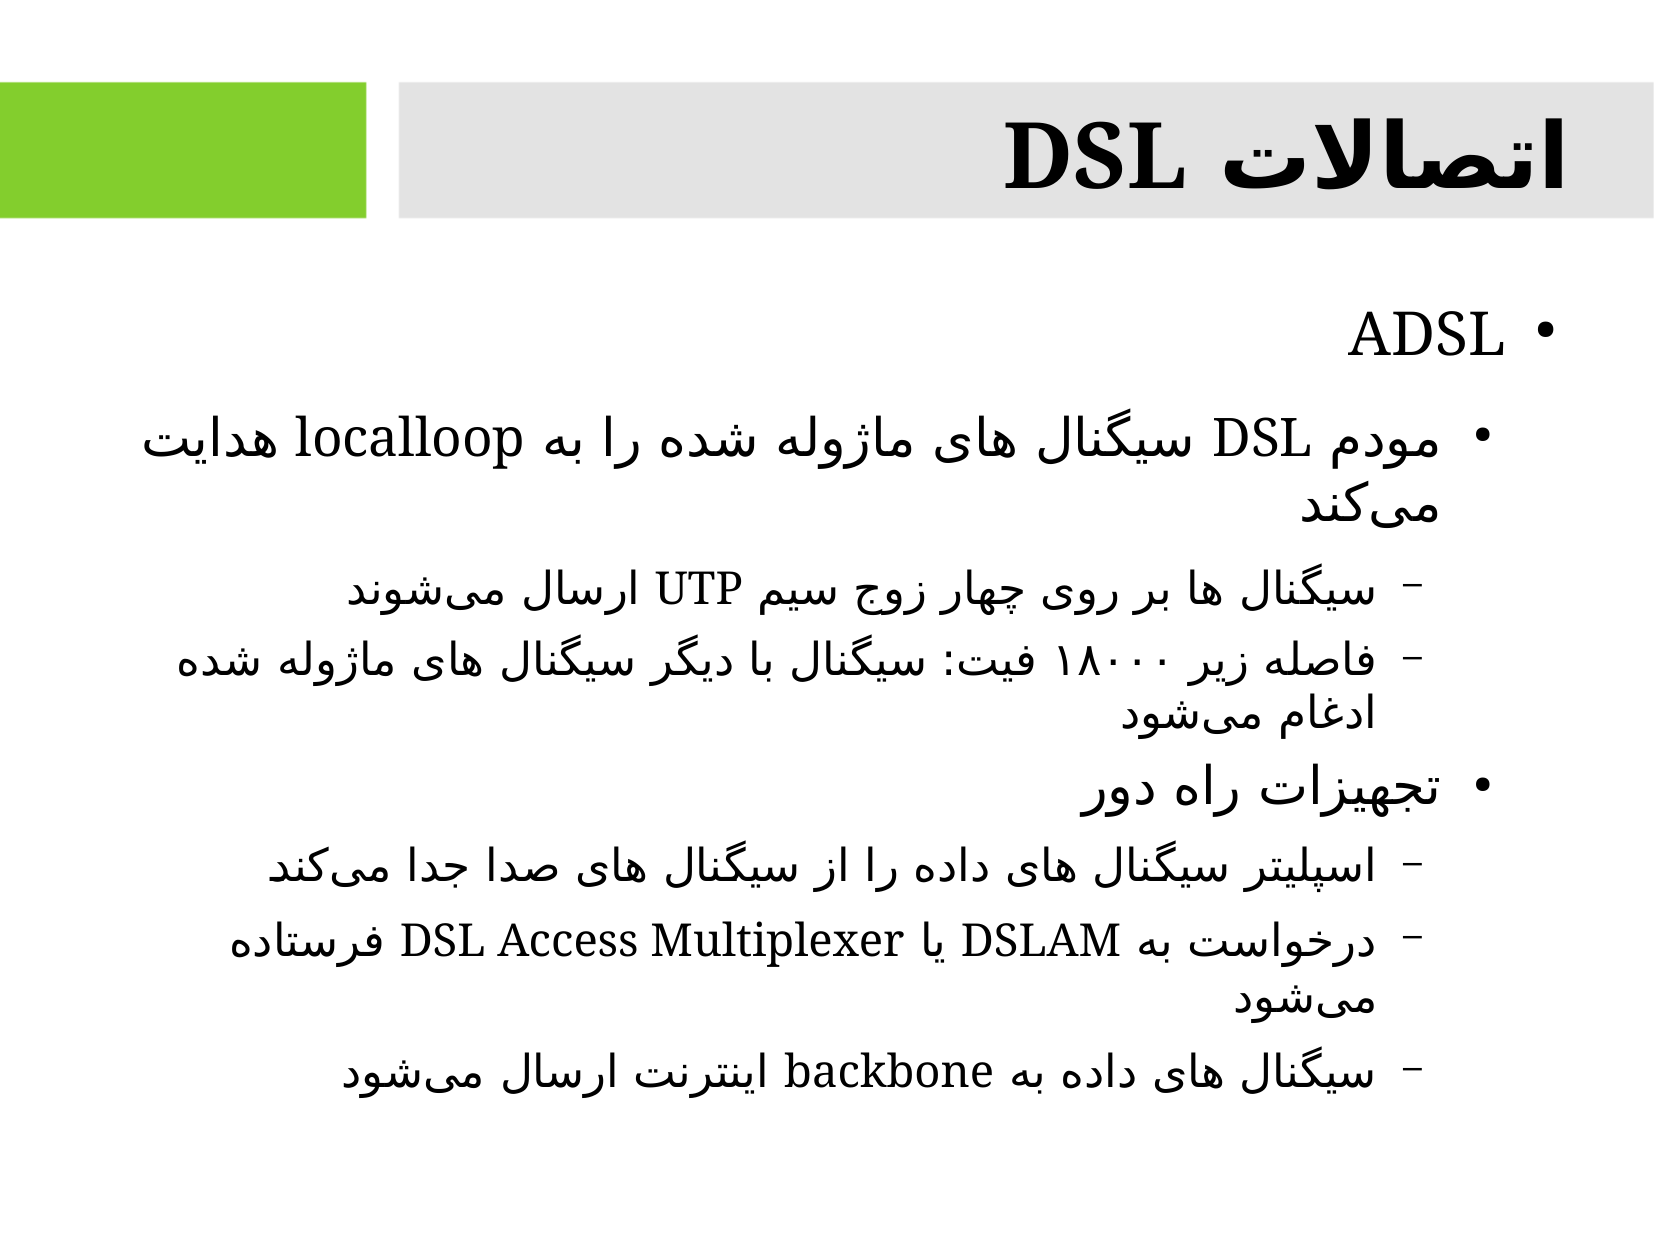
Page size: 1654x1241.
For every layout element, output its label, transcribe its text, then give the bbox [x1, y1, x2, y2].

title اتصالات DSL [82, 49, 1571, 257]
list ADSL مودم DSL سیگنال های ماژوله شده را به localloop هدایت می‌کند سیگنال ها بر روی چهار زوج سیم UTP ارسال می‌شوند فاصله زیر ۱۸۰۰۰ فیت: سیگنال با دیگر سیگنال های ماژوله شده ادغام می‌شود تجهیزات راه دور اسپلیتر سیگنال های داده را از سیگنال های صدا جدا می‌کند درخواست به DSLAM یا DSL Access Multiplexer فرستاده می‌شود سیگنال های داده به backbone اینترنت ارسال می‌شود [82, 290, 1571, 1109]
picture [0, 0, 1654, 1241]
